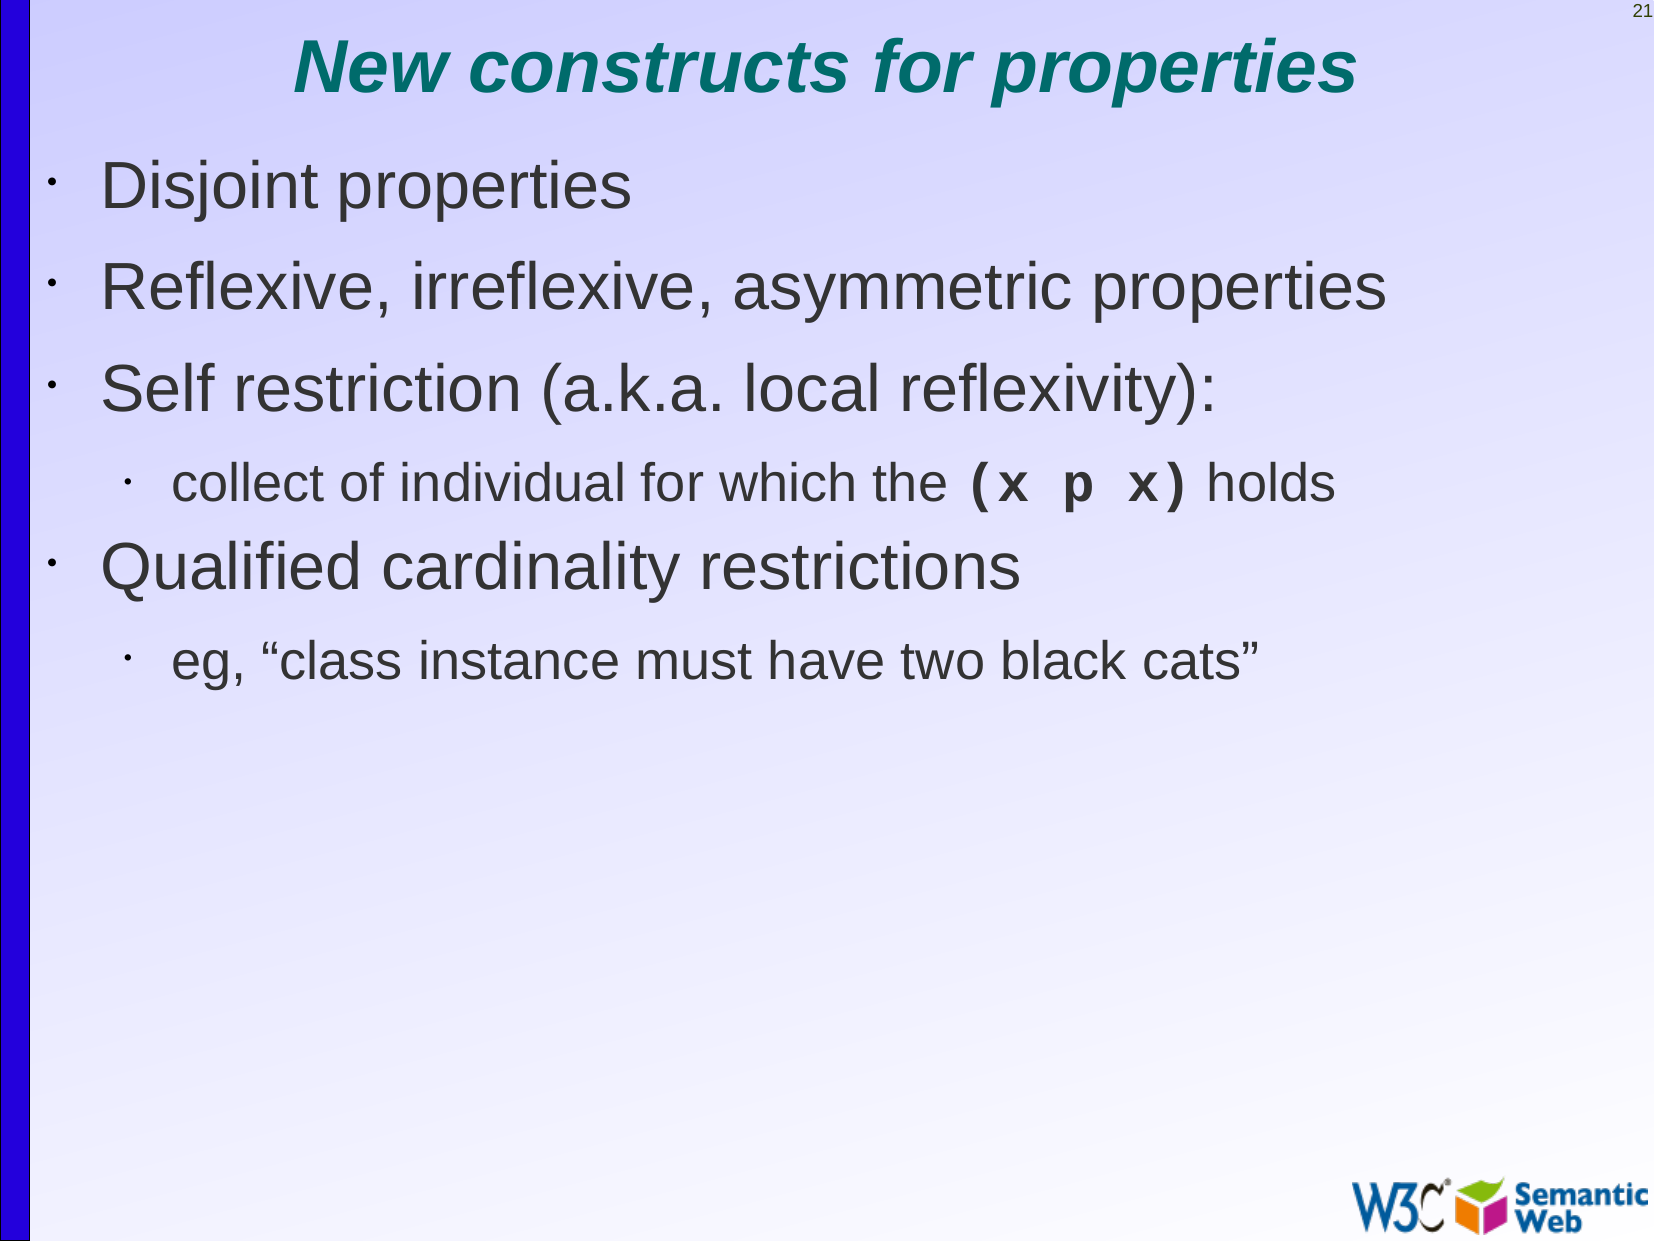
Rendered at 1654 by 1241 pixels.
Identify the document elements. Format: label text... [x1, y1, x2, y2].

picture [1352, 1175, 1648, 1235]
list Disjoint properties Reflexive, irreflexive, asymmetric properties Self restriction (a.k.a. local reflexivity): collect of individual for which the (x p x) holds Qualified cardinality restrictions eg, “class instance must have two black cats” [29, 147, 1624, 1119]
title New constructs for properties [0, 5, 1654, 125]
